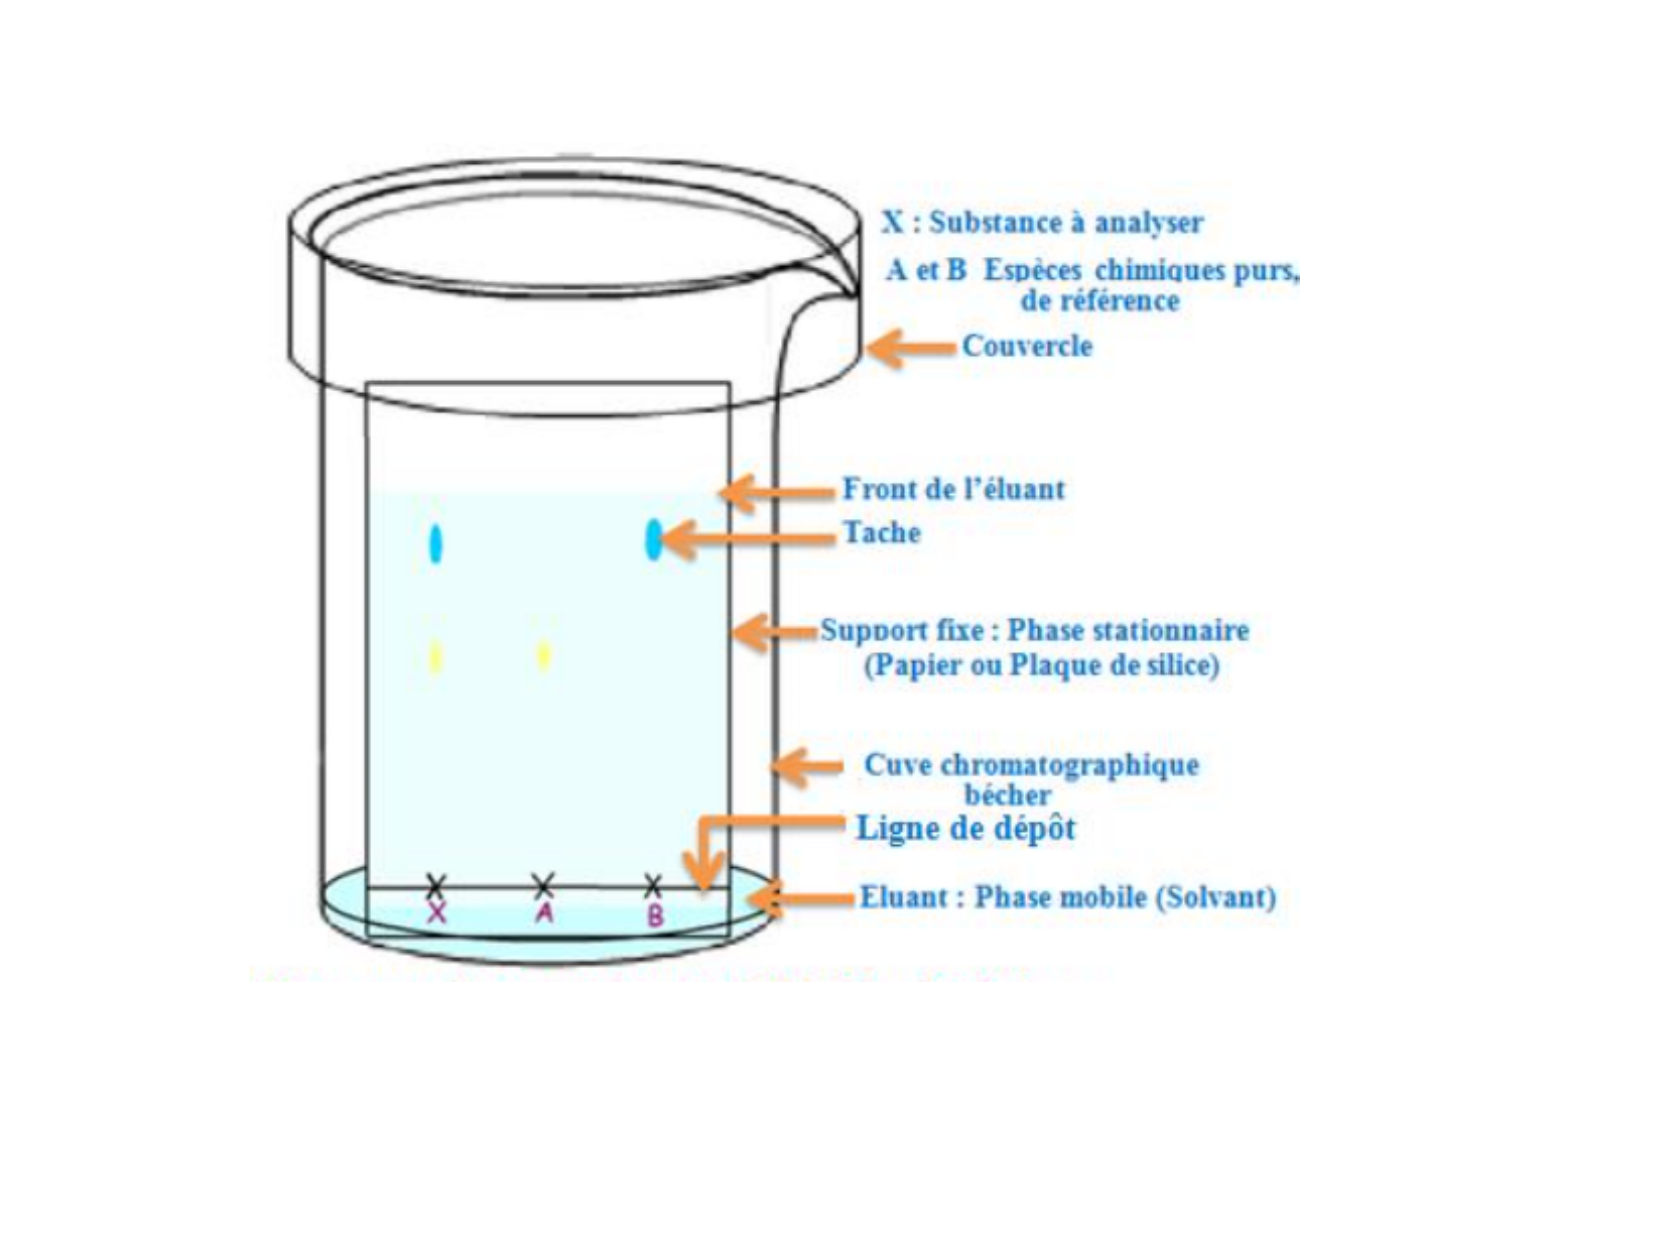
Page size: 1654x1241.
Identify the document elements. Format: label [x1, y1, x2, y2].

picture [248, 141, 1300, 982]
